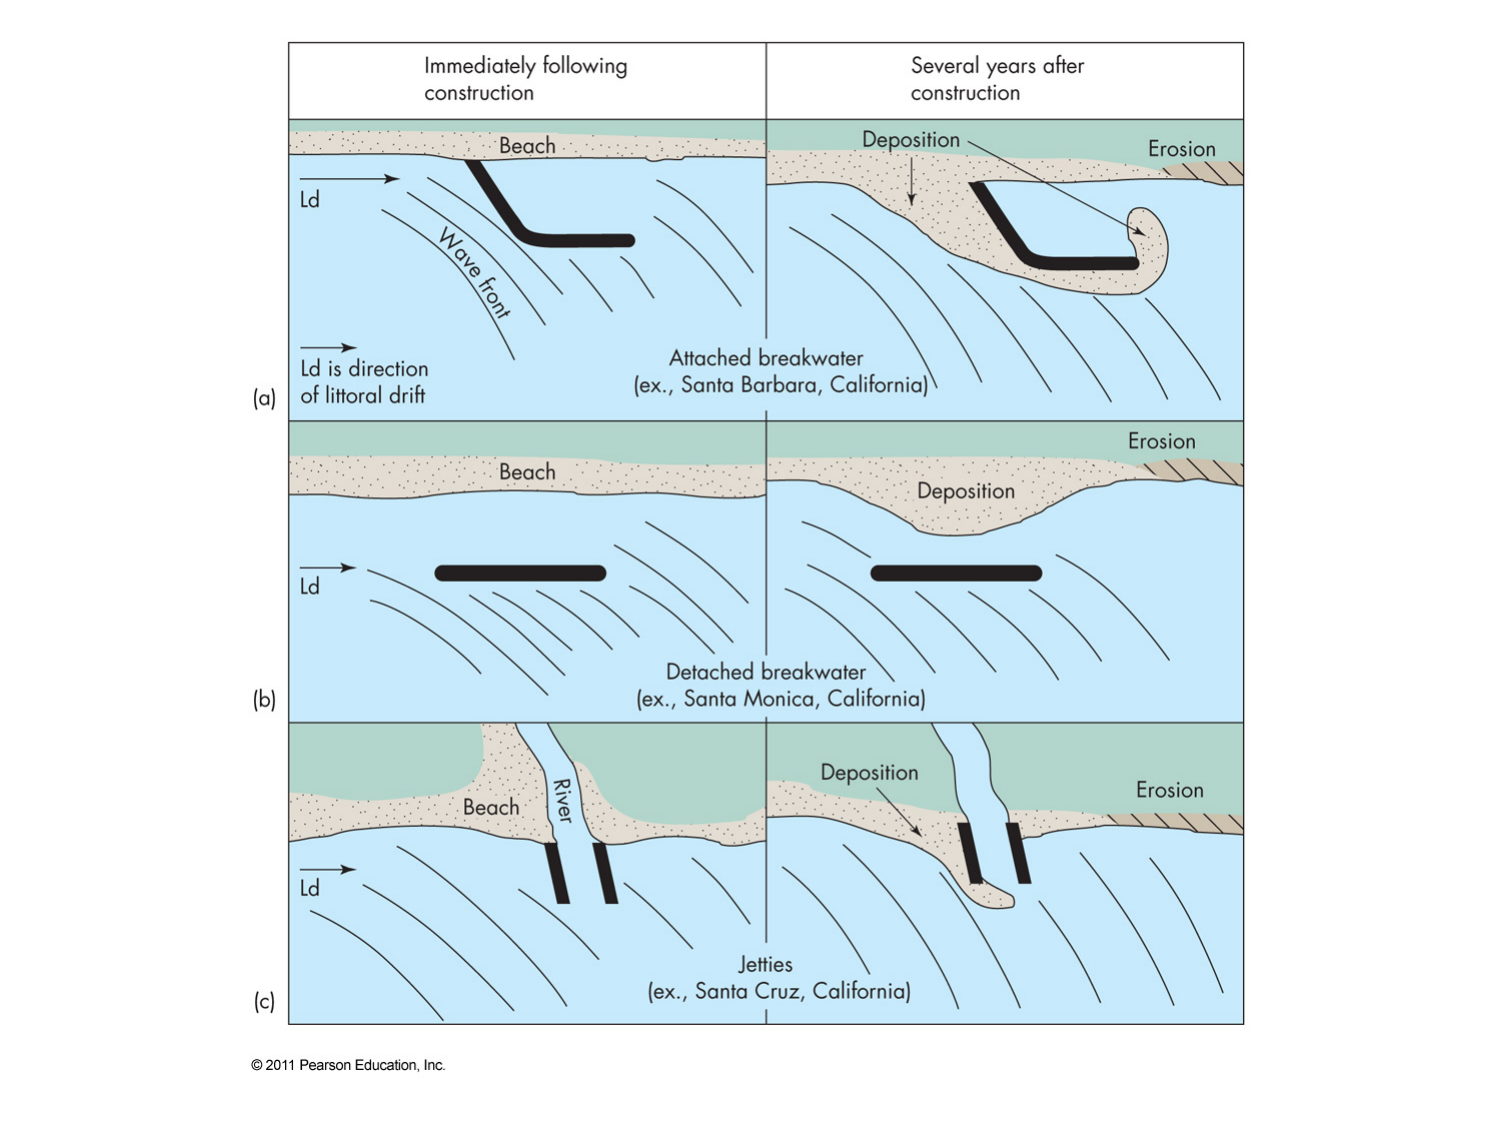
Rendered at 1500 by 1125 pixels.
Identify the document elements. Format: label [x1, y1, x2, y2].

picture [232, 22, 1267, 1103]
